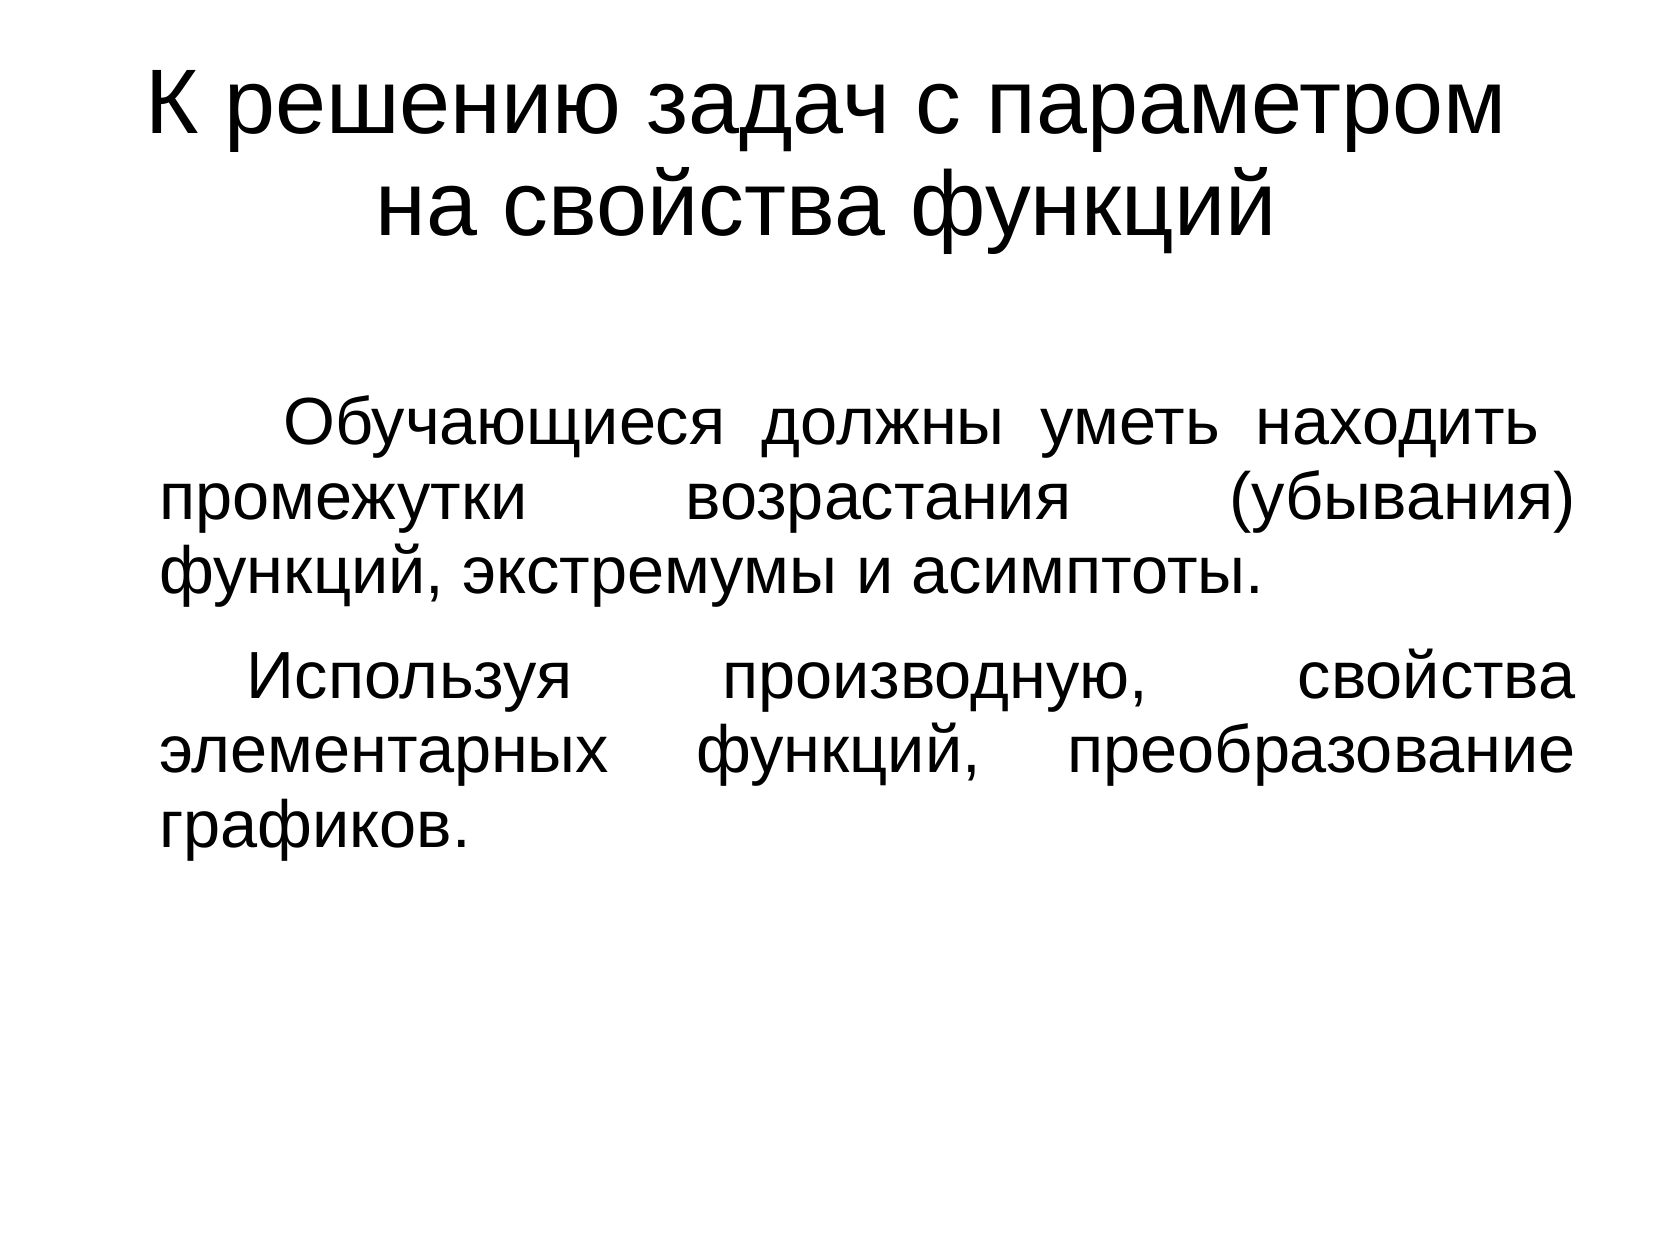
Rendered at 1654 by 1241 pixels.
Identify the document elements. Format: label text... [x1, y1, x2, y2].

title К решению задач с параметром на свойства функций [82, 49, 1571, 257]
list Обучающиеся должны уметь находить промежутки возрастания (убывания) функций, экстремумы и асимптоты. Используя производную, свойства элементарных функций, преобразование графиков. [88, 383, 1577, 863]
